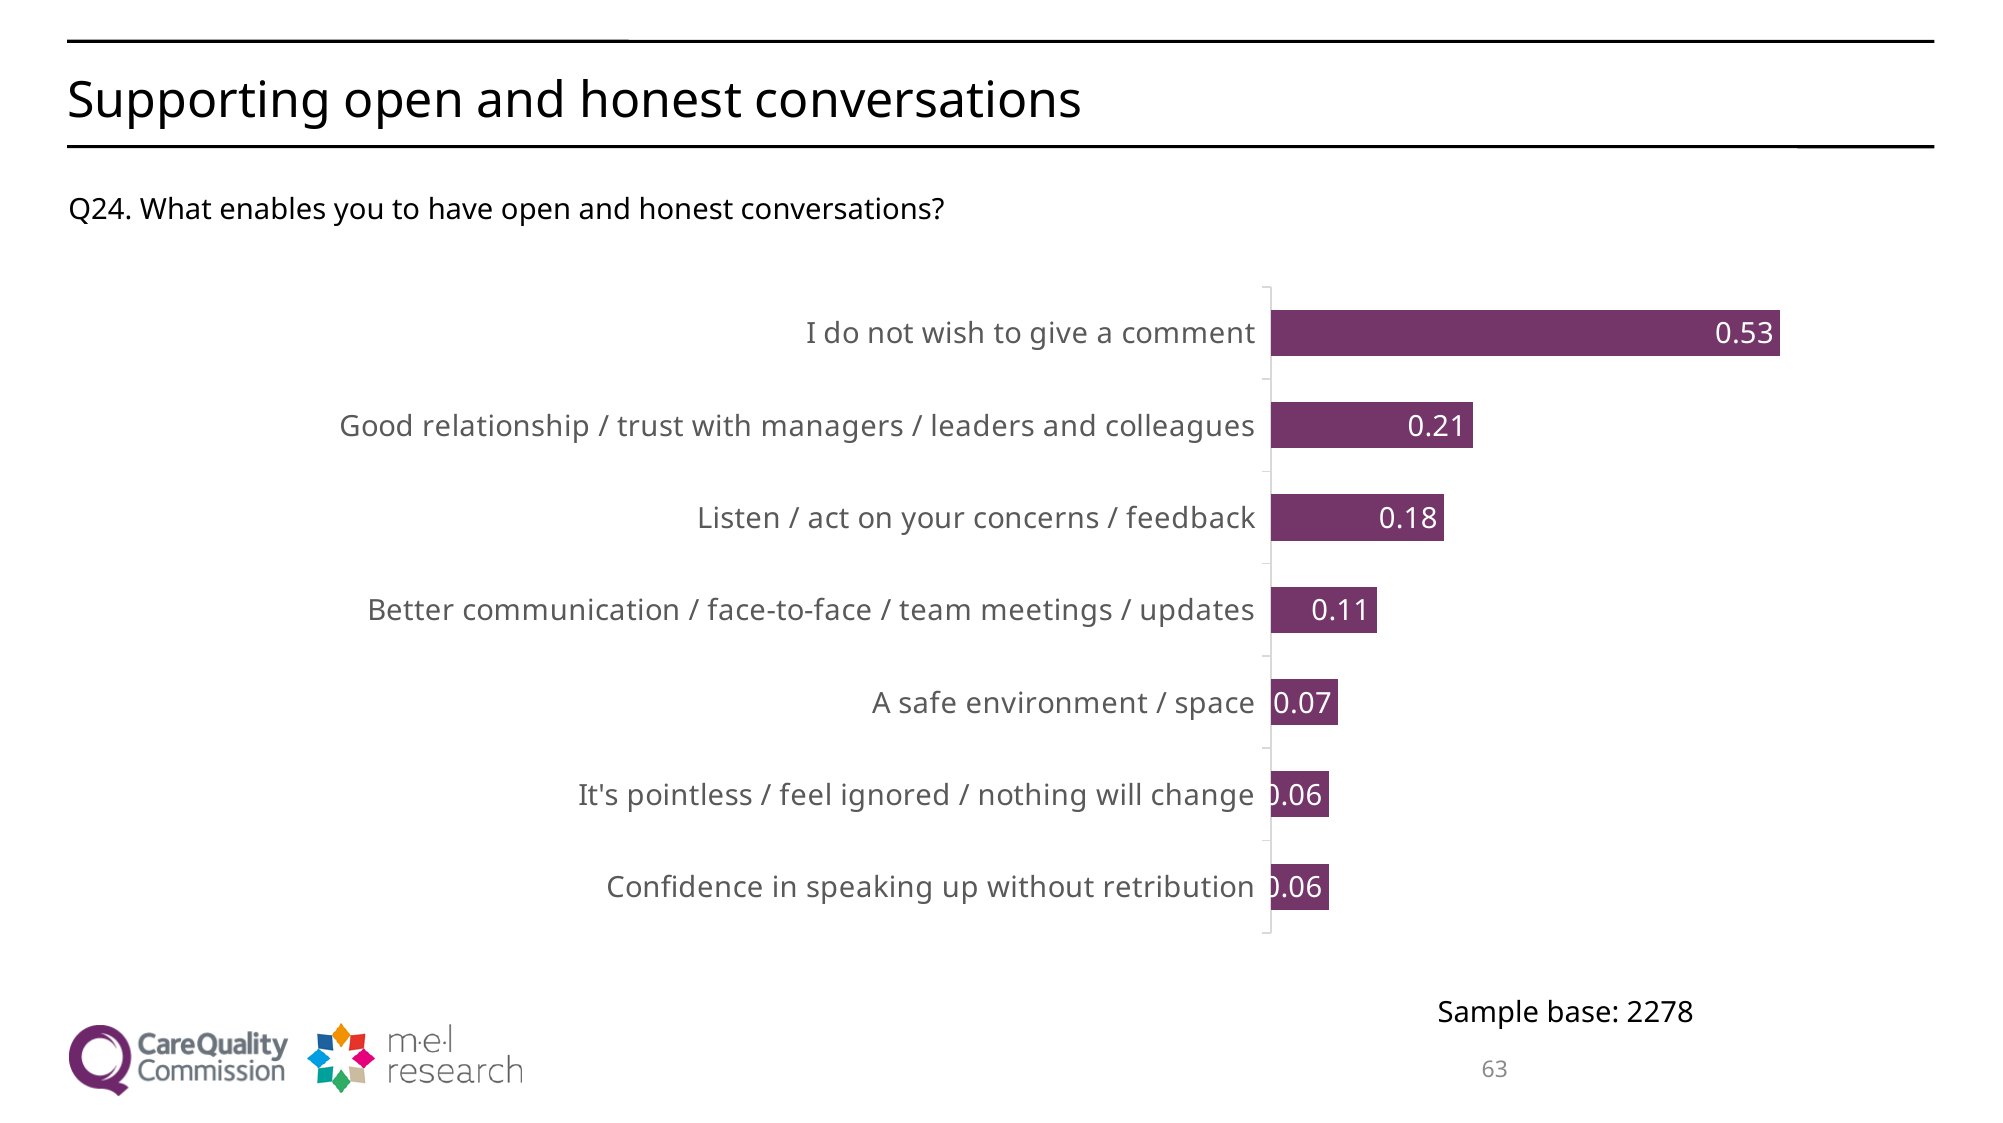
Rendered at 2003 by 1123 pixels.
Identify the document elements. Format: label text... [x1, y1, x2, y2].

slide_number 63 [1466, 1039, 1934, 1100]
picture [307, 1023, 522, 1093]
title Supporting open and honest conversations [67, 48, 1935, 136]
chart [307, 273, 1879, 947]
text_box Q24. What enables you to have open and honest conversations? [68, 183, 2002, 226]
text_box Sample base: 2278 [1422, 985, 1742, 1037]
picture [67, 1023, 291, 1099]
